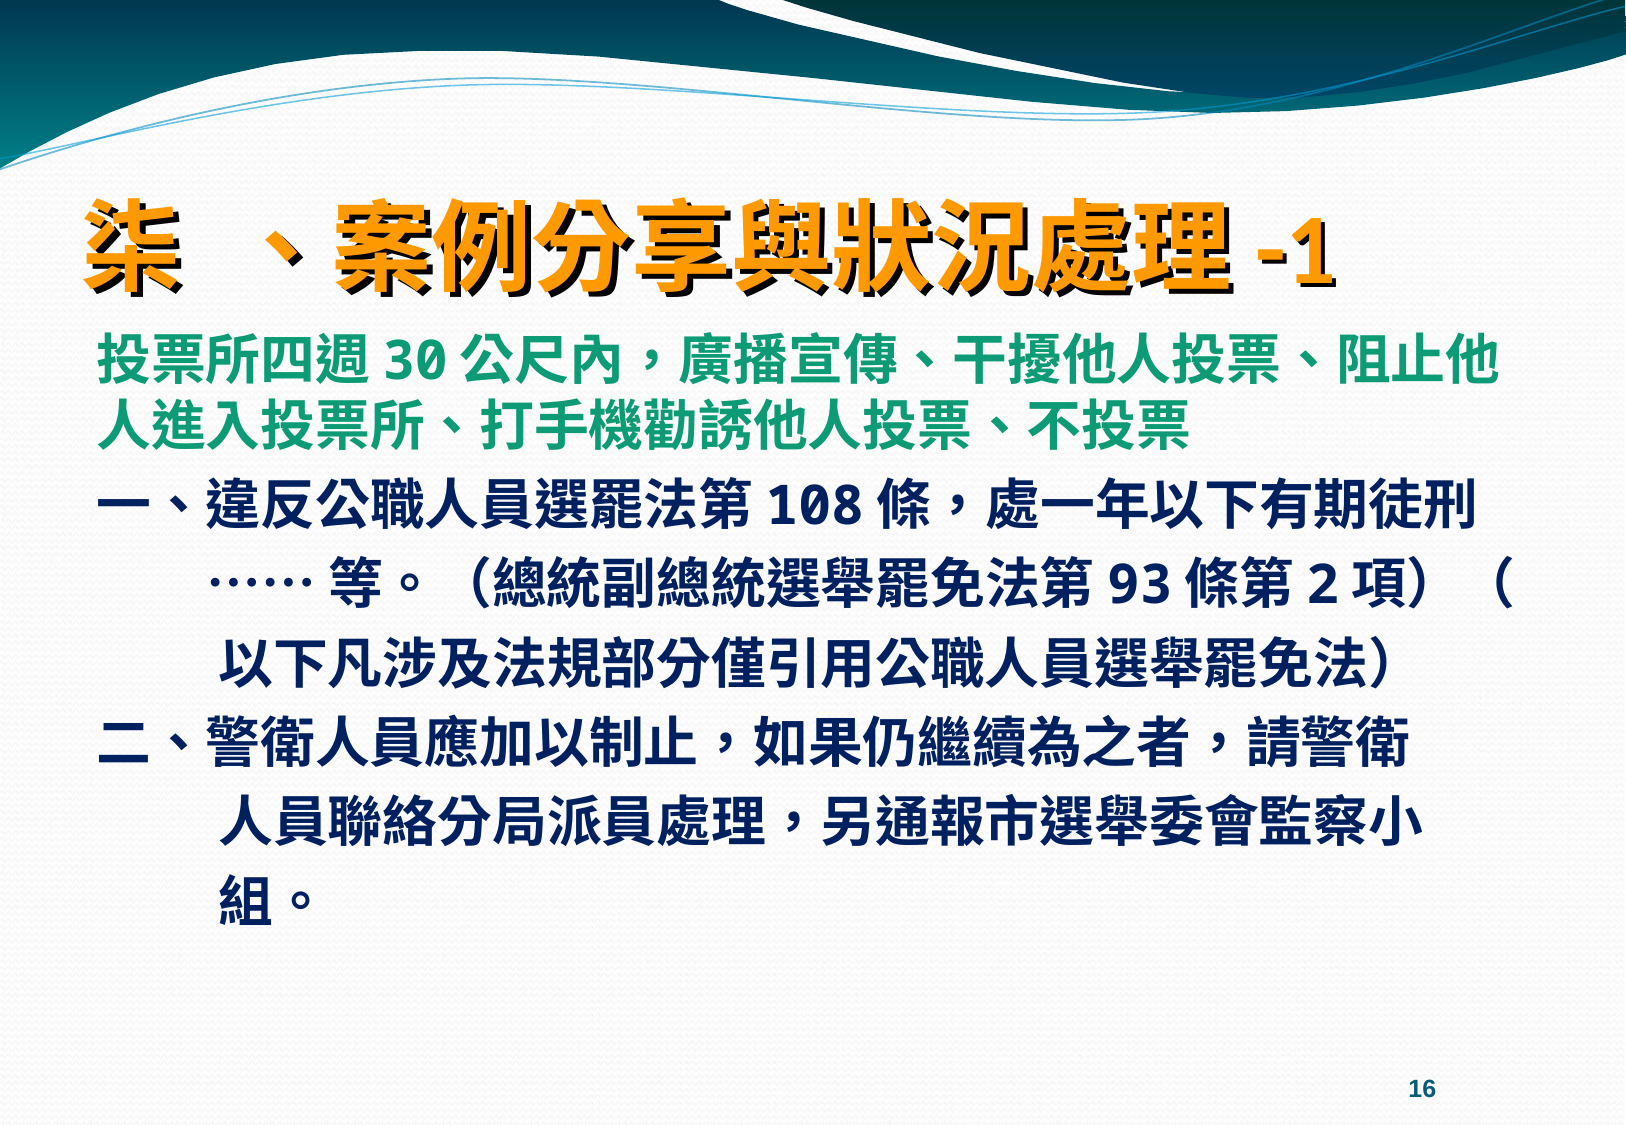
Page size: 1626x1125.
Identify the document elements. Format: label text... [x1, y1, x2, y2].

list 投票所四週30公尺內，廣播宣傳、干擾他人投票、阻止他人進入投票所、打手機勸誘他人投票、不投票 一、違反公職人員選罷法第108條，處一年以下有期徒刑 ……等。（總統副總統選舉罷免法第93條第2項）（ 以下凡涉及法規部分僅引用公職人員選舉罷免法） 二、警衛人員應加以制止，如果仍繼續為之者，請警衛 人員聯絡分局派員處理，另通報市選舉委會監察小 組。 [81, 317, 1544, 1038]
title 柒 、案例分享與狀況處理-1 [81, 115, 1544, 304]
text_box [1408, 1042, 1544, 1103]
